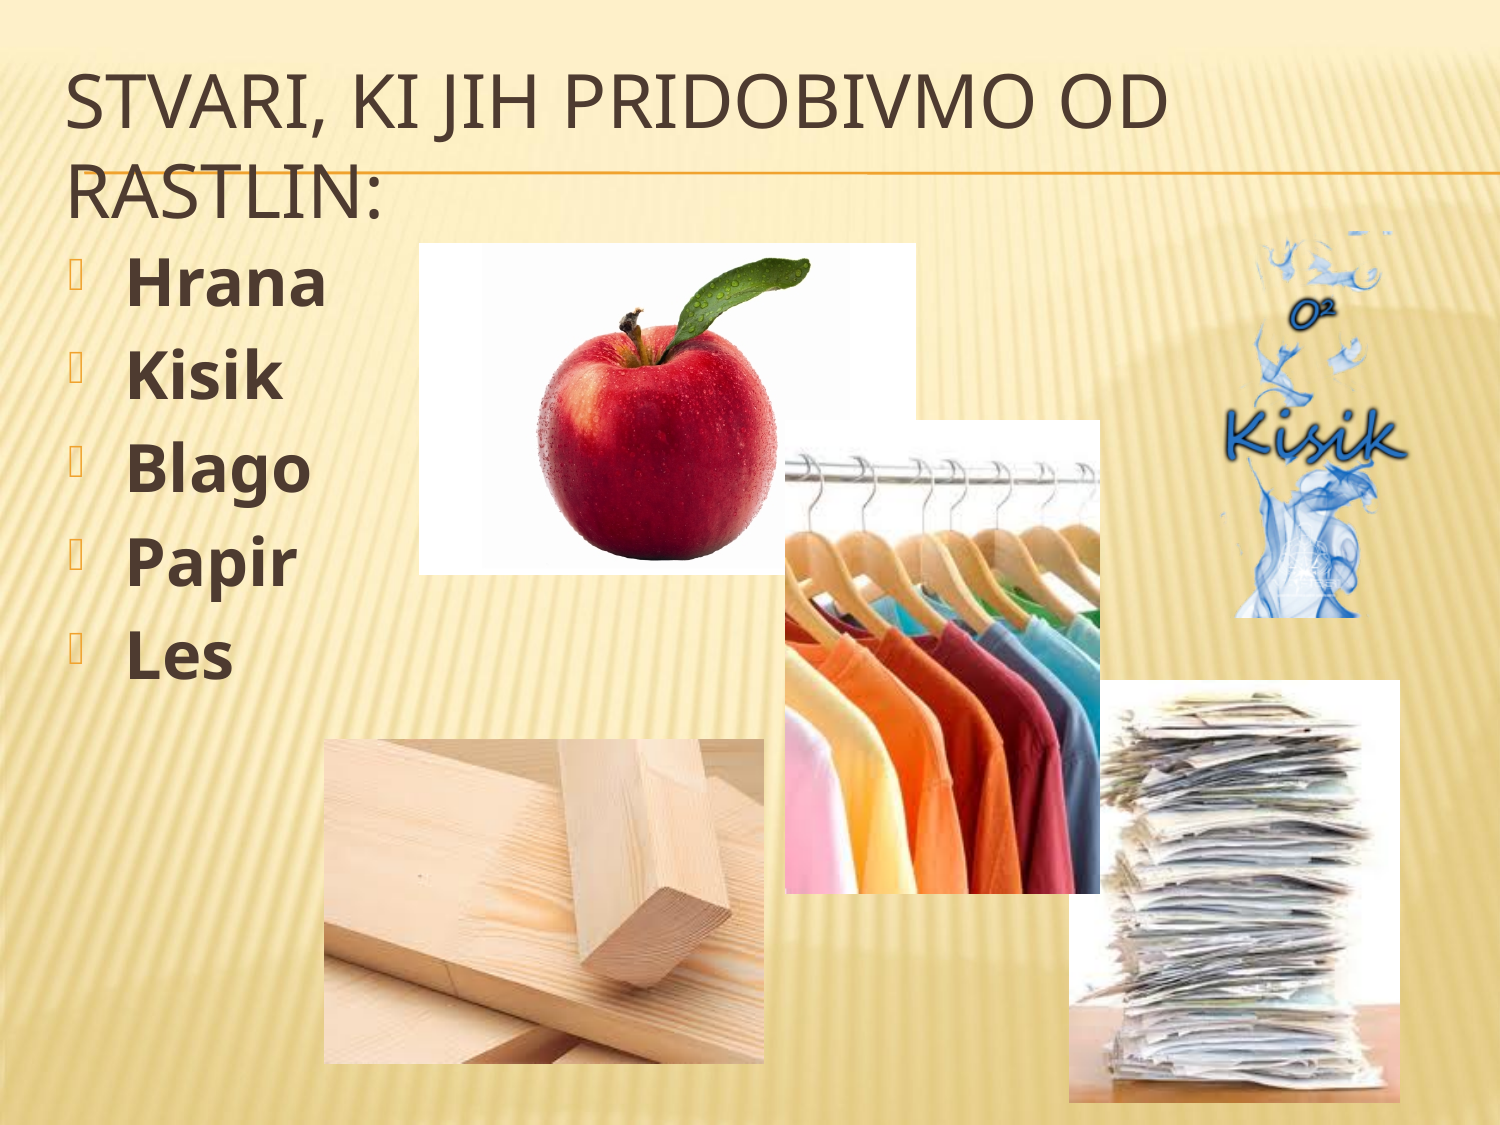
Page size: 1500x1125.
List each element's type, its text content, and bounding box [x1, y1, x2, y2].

list Hrana Kisik Blago Papir Les [53, 231, 1069, 975]
list Hrana Kisik Blago Papir Les [1100, 618, 1479, 975]
title Stvari, ki jih pridobivmo od rastlin: [50, 75, 1475, 213]
picture [0, 0, 1500, 1125]
